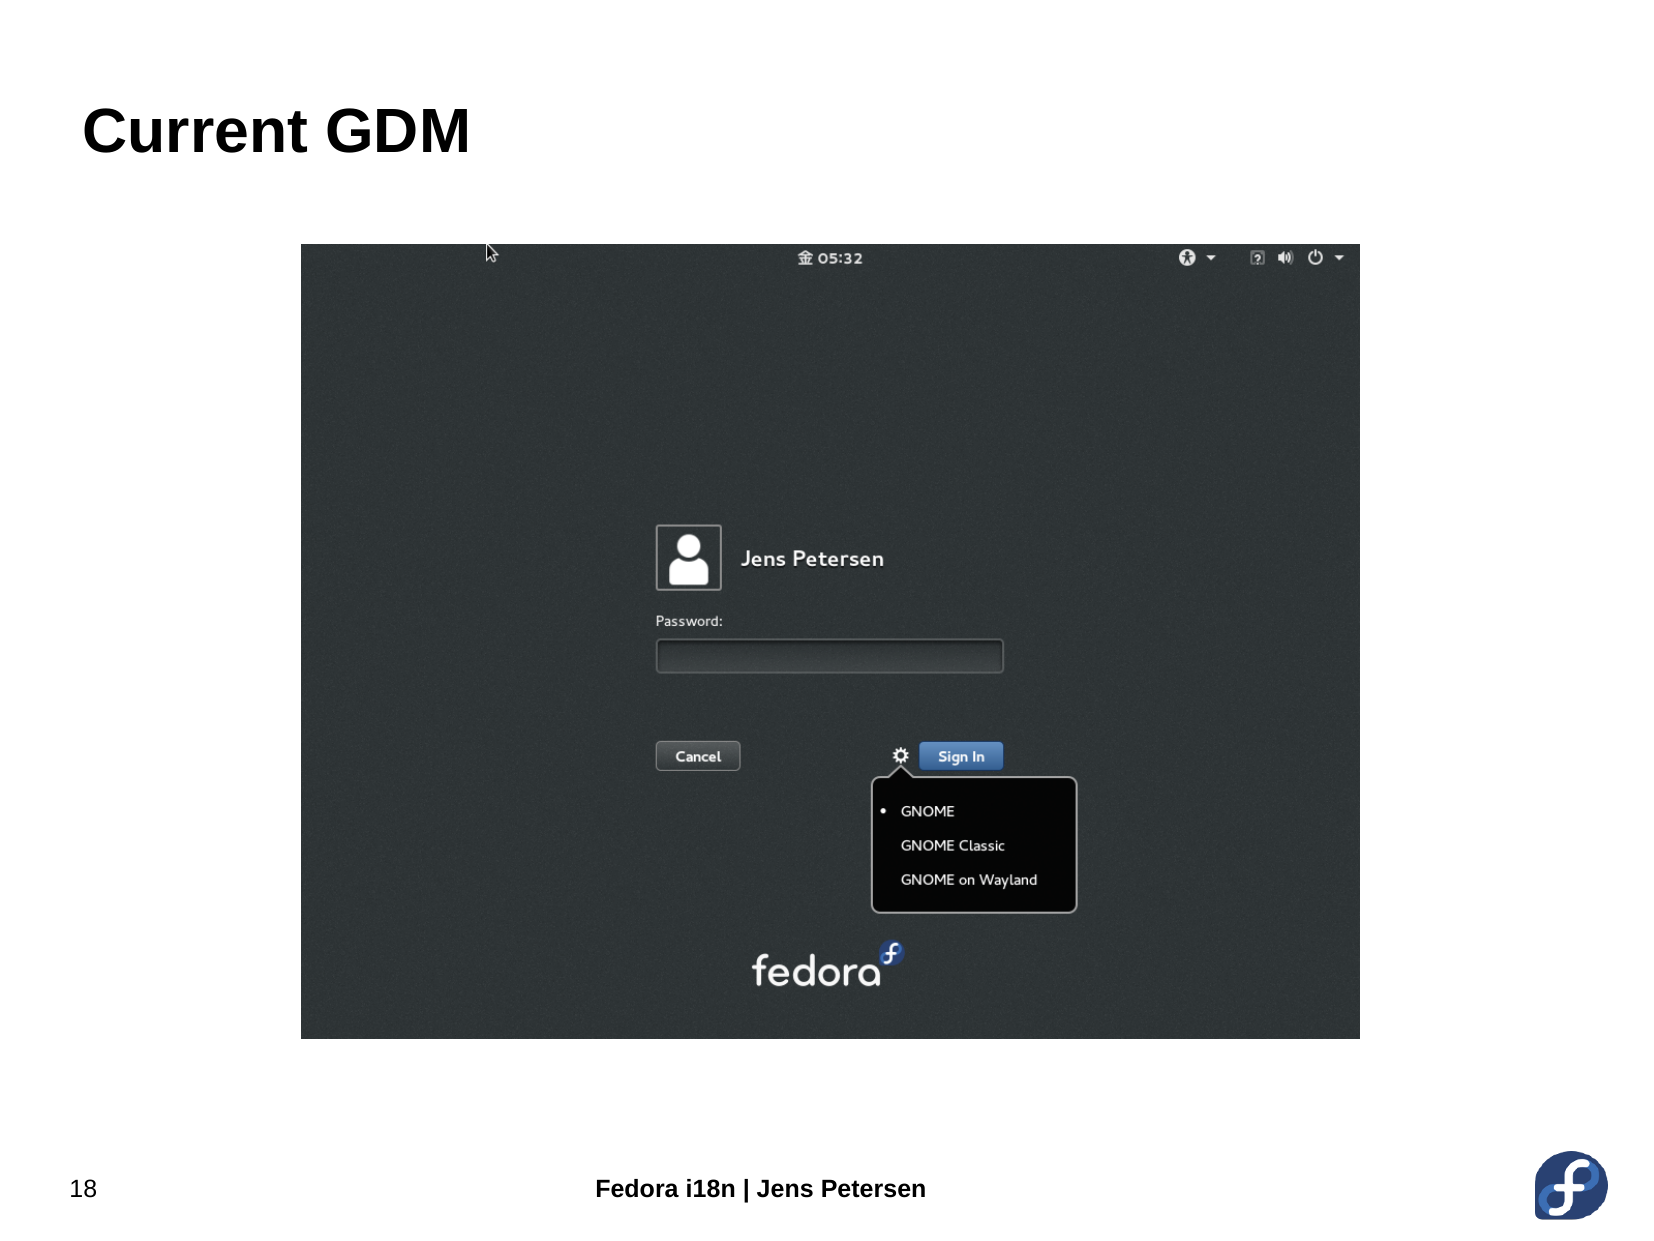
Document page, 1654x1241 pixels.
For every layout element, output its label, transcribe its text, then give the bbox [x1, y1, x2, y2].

title Current GDM [82, 37, 1571, 226]
picture [301, 244, 1360, 1039]
picture [1529, 1146, 1613, 1224]
